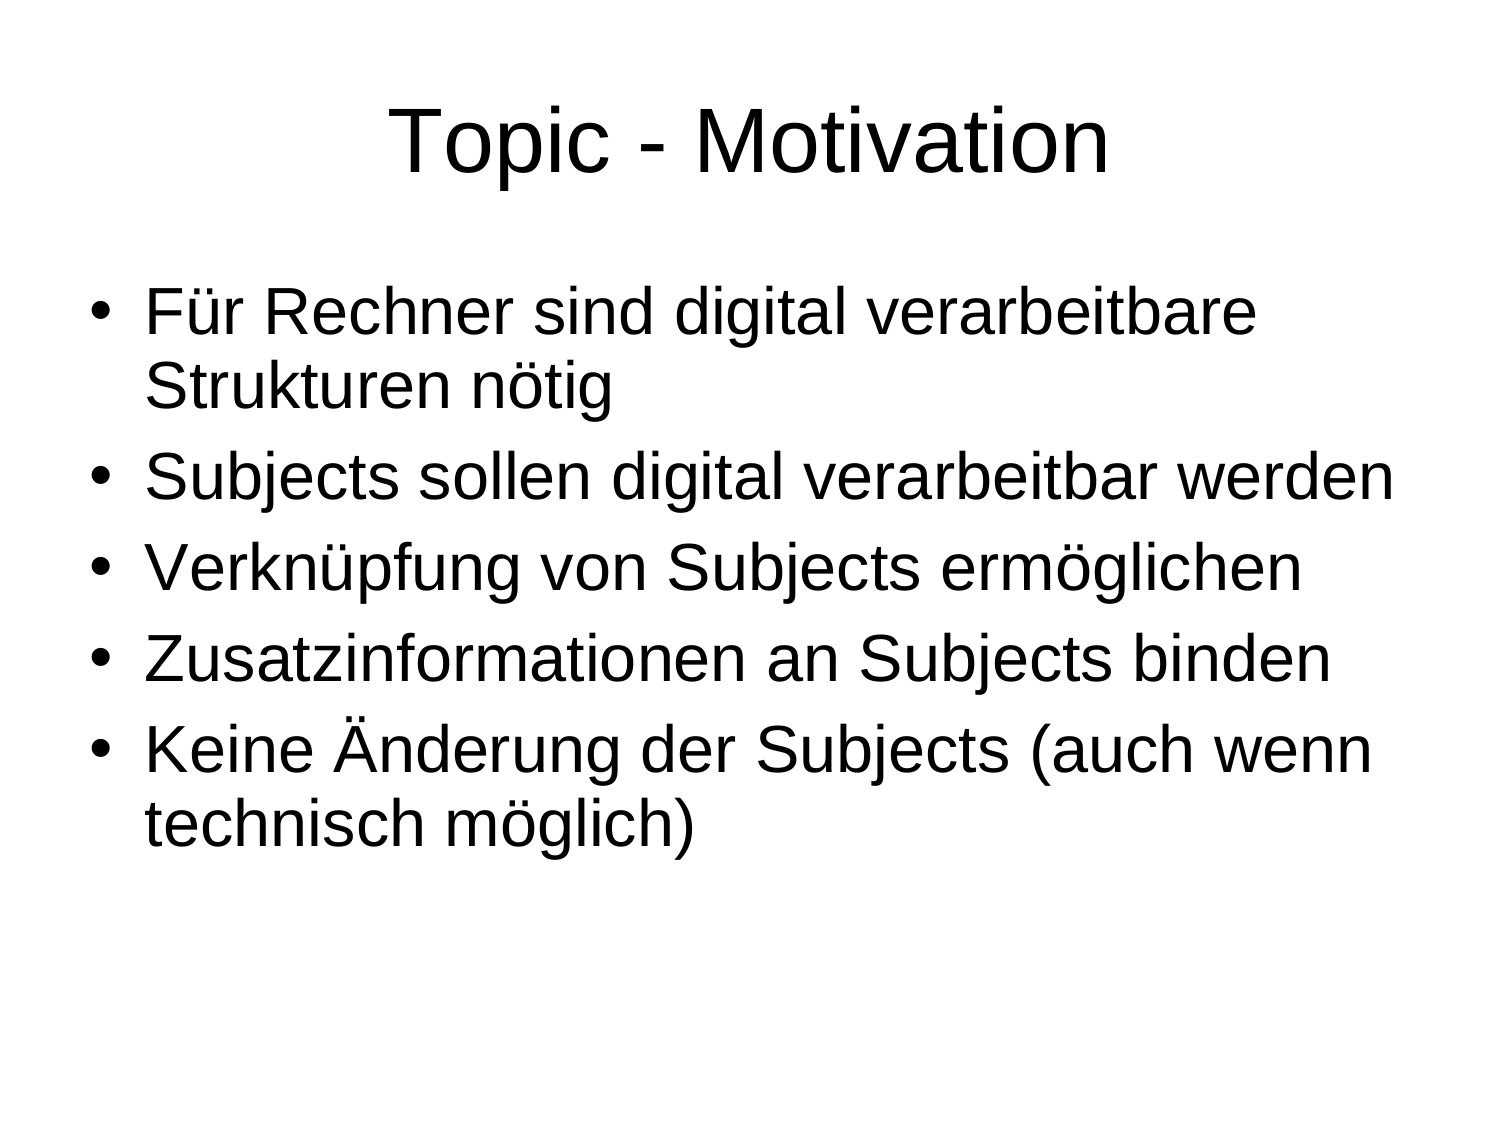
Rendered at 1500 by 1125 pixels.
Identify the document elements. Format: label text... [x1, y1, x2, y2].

list Für Rechner sind digital verarbeitbare Strukturen nötig Subjects sollen digital verarbeitbar werden Verknüpfung von Subjects ermöglichen Zusatzinformationen an Subjects binden Keine Änderung der Subjects (auch wenn technisch möglich) [75, 262, 1426, 1006]
title Topic - Motivation [75, 45, 1426, 233]
